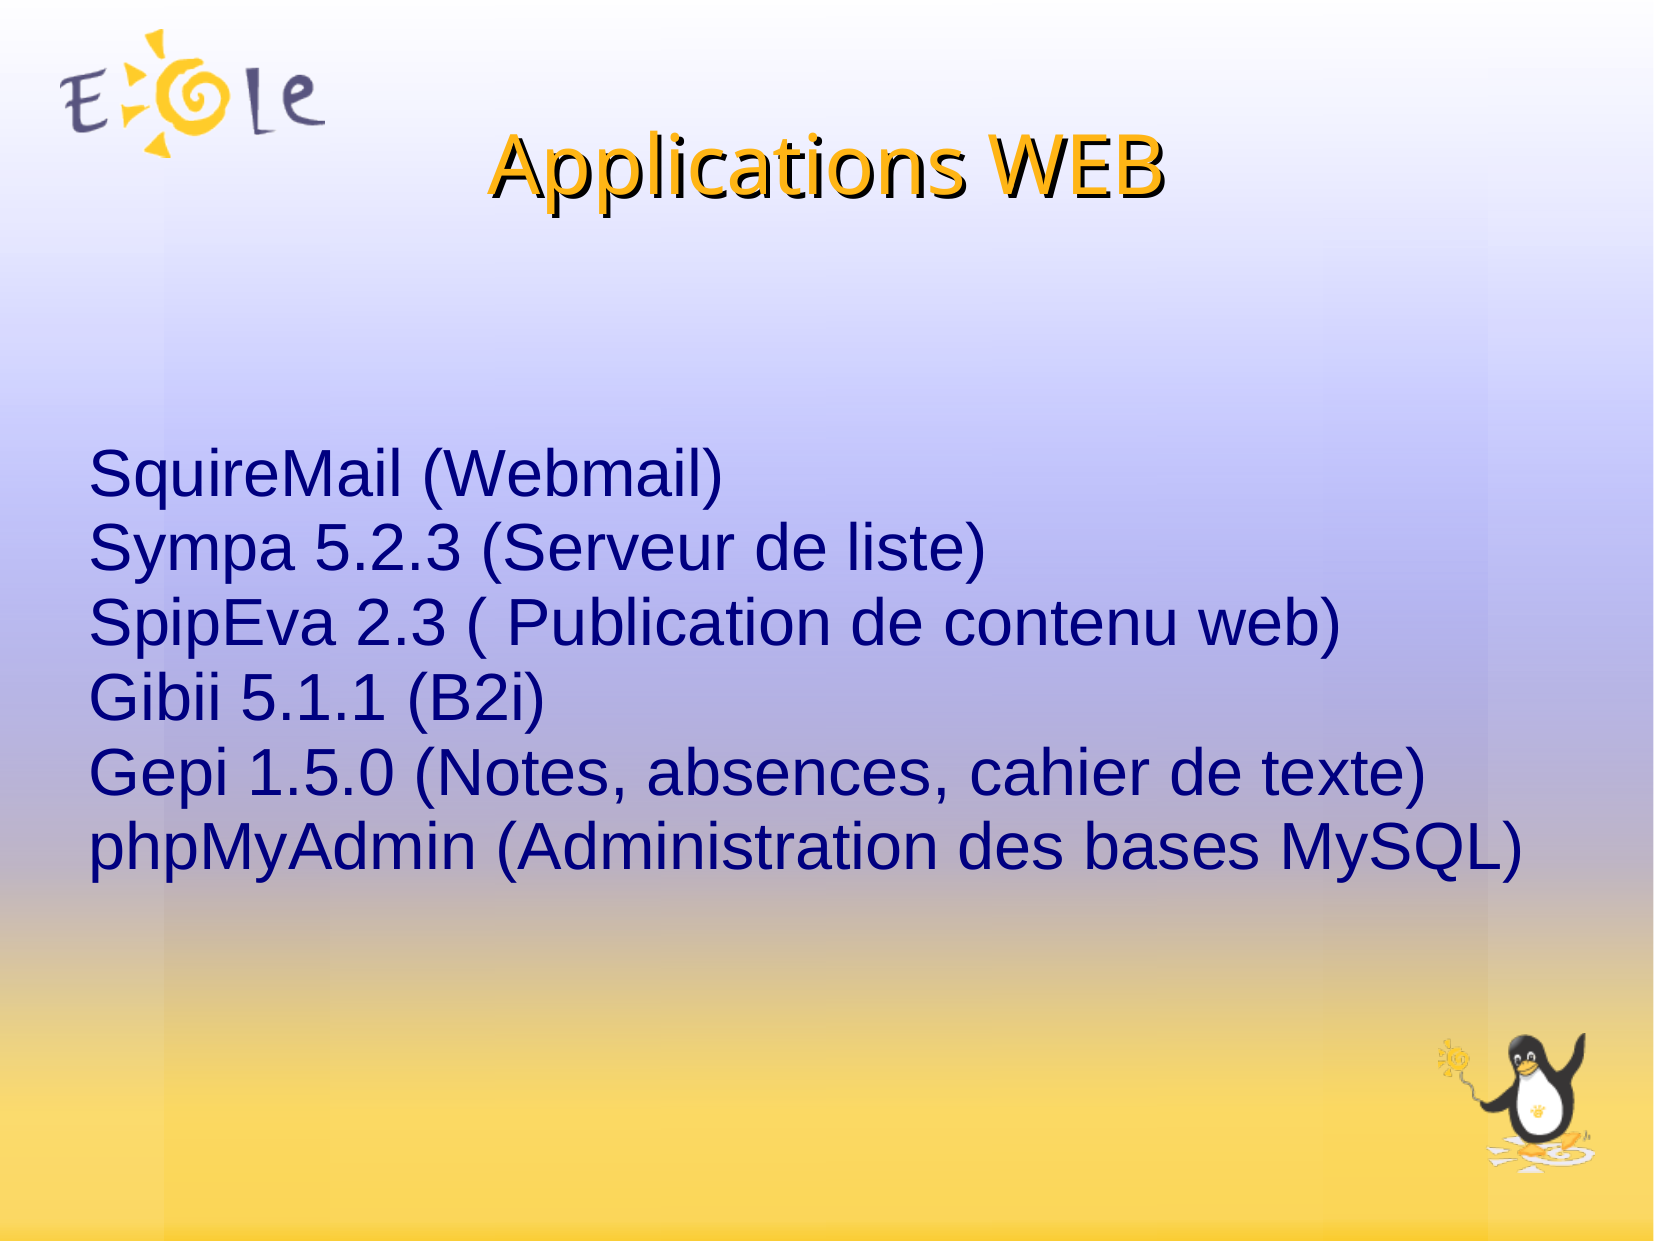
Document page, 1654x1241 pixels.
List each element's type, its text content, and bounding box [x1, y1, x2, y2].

title Applications WEB [442, 58, 1211, 266]
text_box SquireMail (Webmail) Sympa 5.2.3 (Serveur de liste) SpipEva 2.3 ( Publication de contenu web) Gibii 5.1.1 (B2i) Gepi 1.5.0 (Notes, absences, cahier de texte) phpMyAdmin (Administration des bases MySQL) [88, 410, 1536, 909]
picture [0, 0, 1654, 1241]
